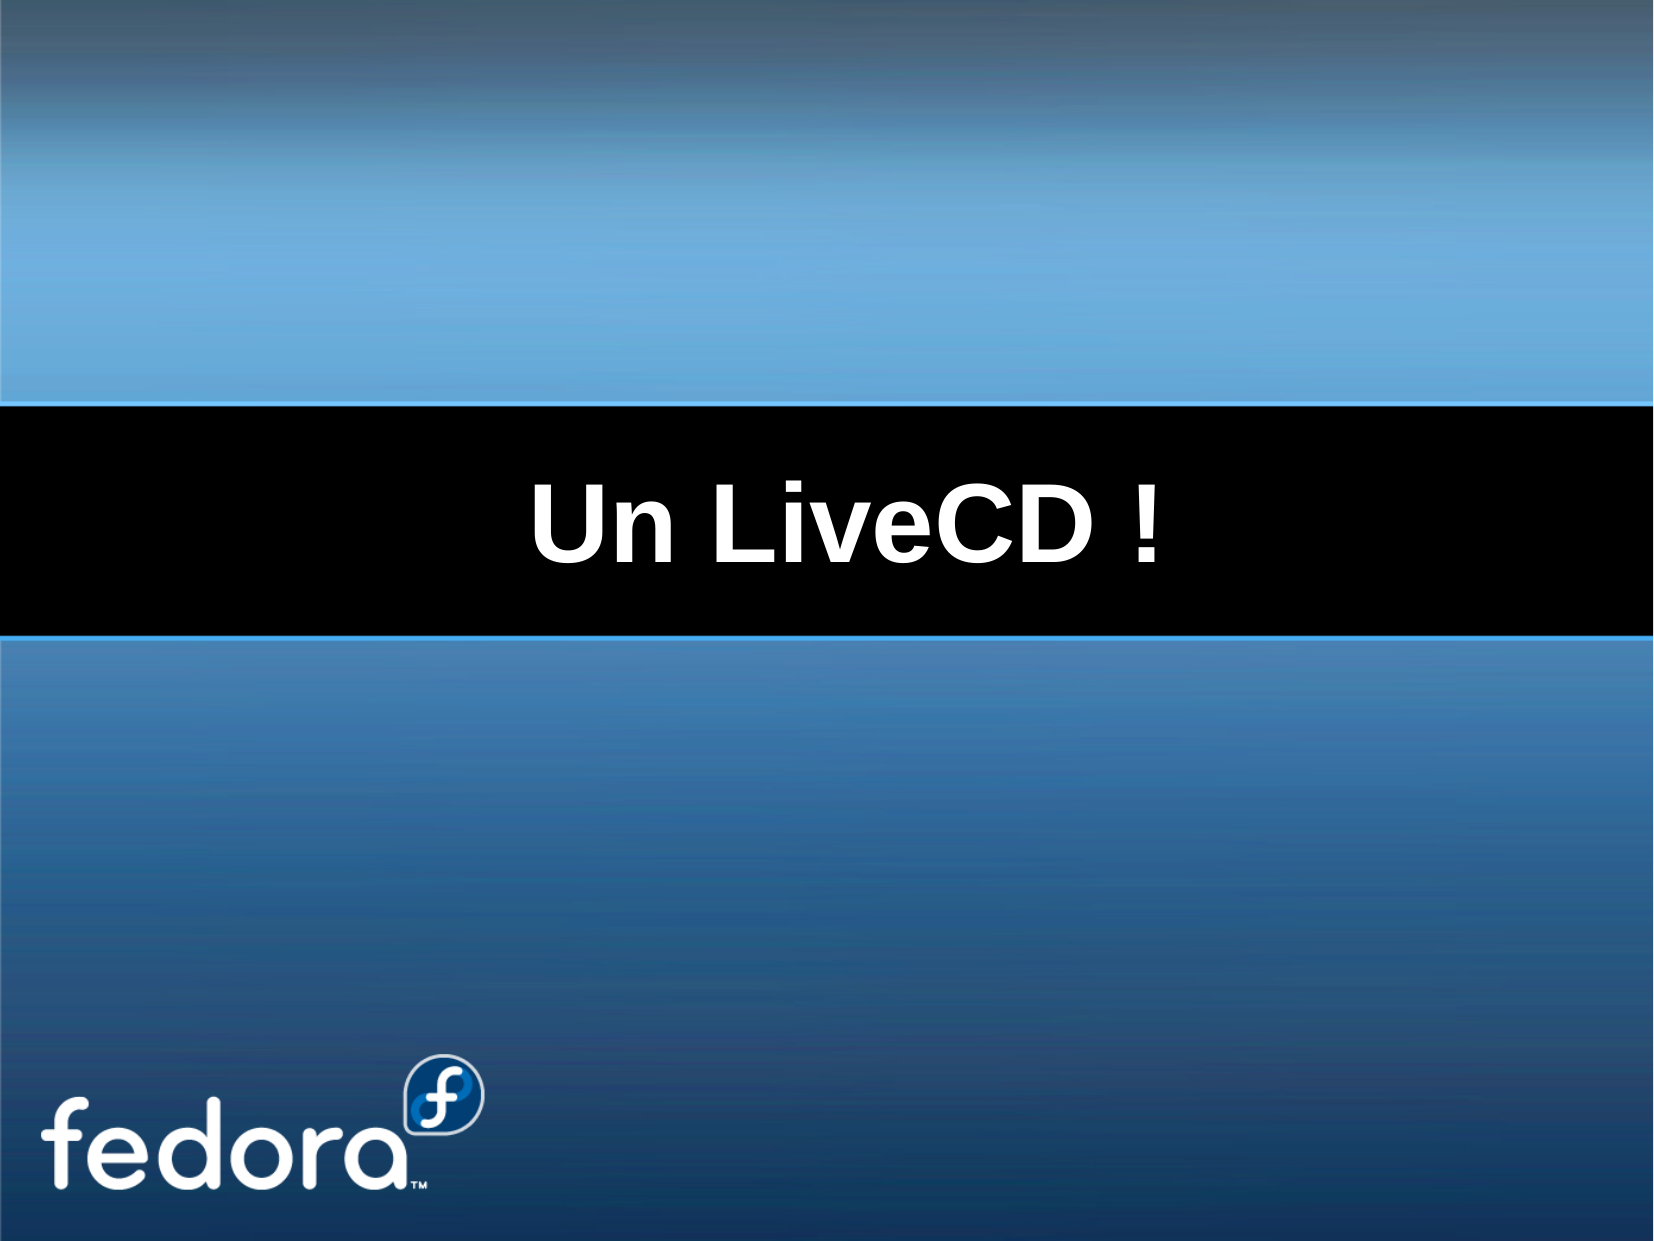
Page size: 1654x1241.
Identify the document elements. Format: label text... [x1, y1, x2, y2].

picture [0, 0, 1654, 1241]
title Un LiveCD ! [123, 419, 1536, 627]
